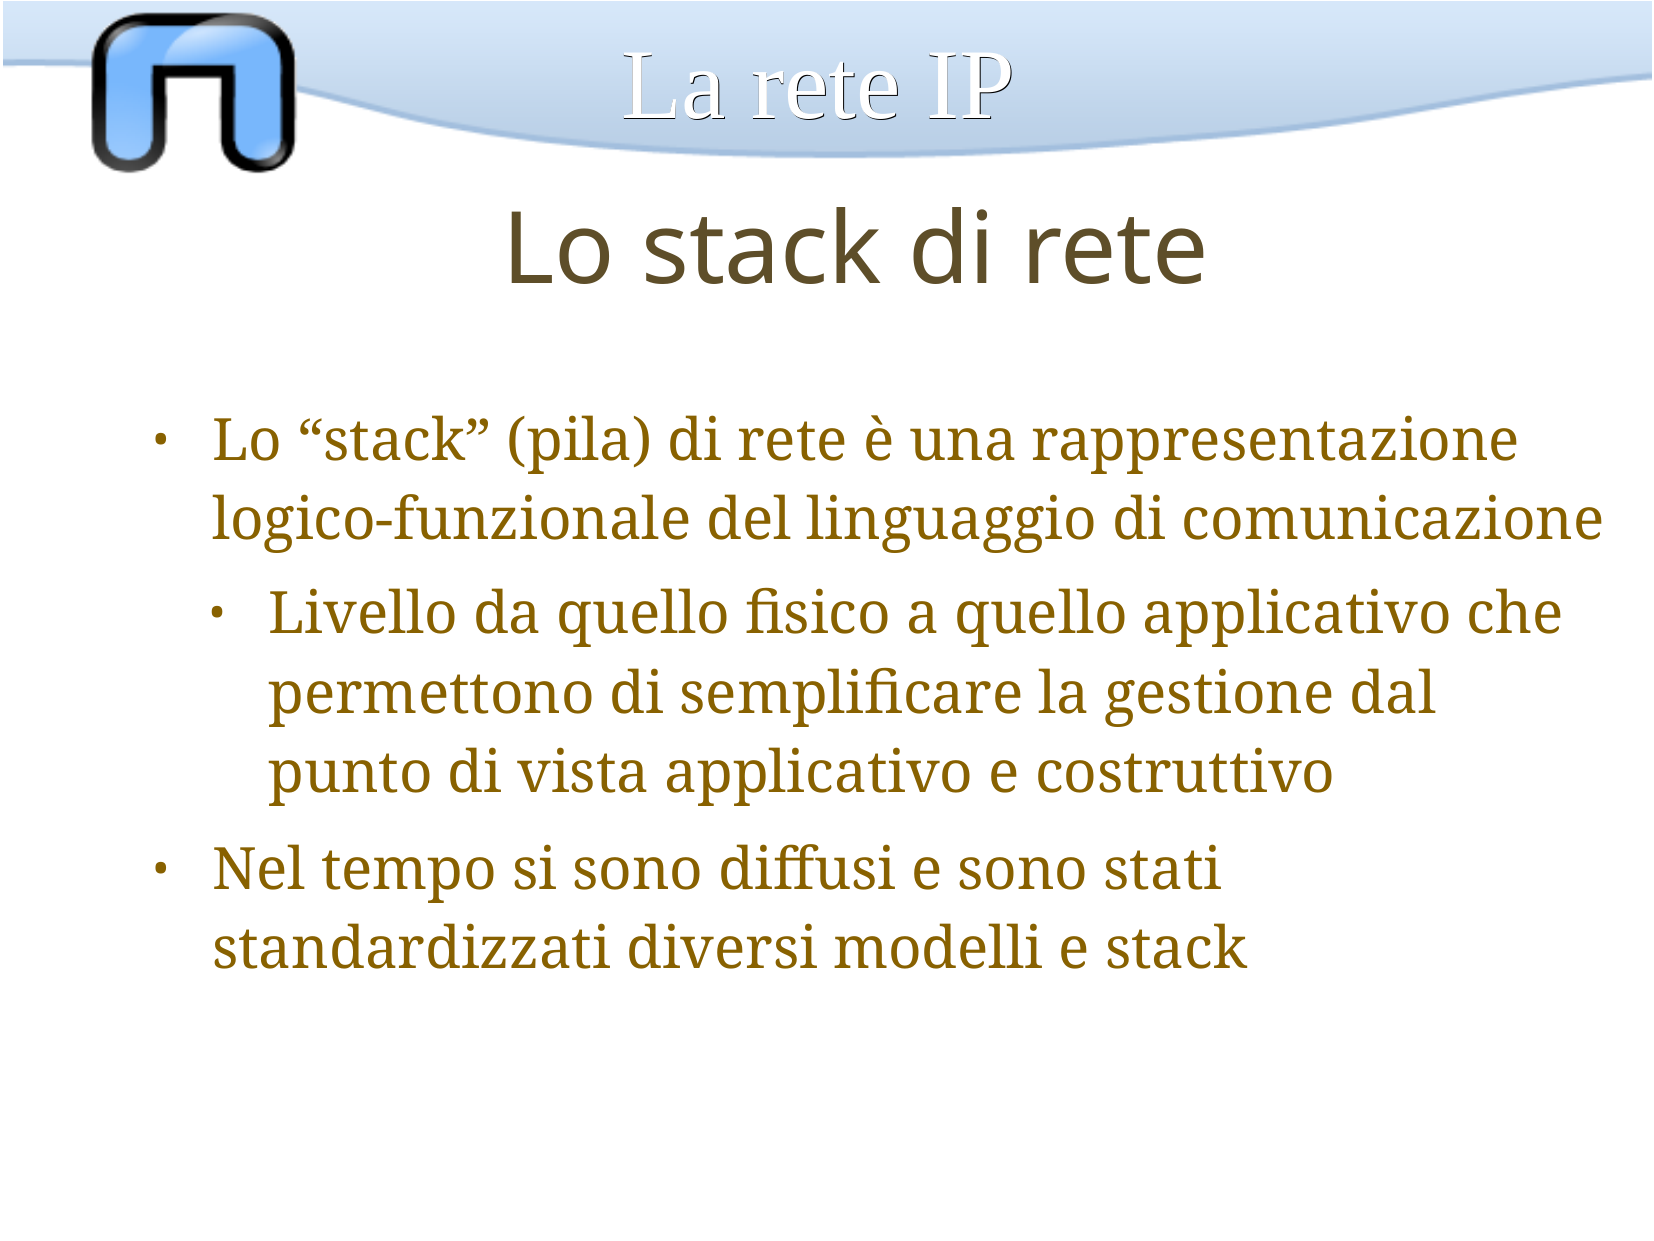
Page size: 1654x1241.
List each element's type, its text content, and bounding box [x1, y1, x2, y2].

list Lo “stack” (pila) di rete è una rappresentazione logico-funzionale del linguaggio di comunicazione Livello da quello fisico a quello applicativo che permettono di semplificare la gestione dal punto di vista applicativo e costruttivo Nel tempo si sono diffusi e sono stati standardizzati diversi modelli e stack [118, 304, 1609, 1235]
title Lo stack di rete [118, 82, 1595, 408]
picture [0, 0, 1654, 1241]
text_box La rete IP [573, 29, 1063, 82]
